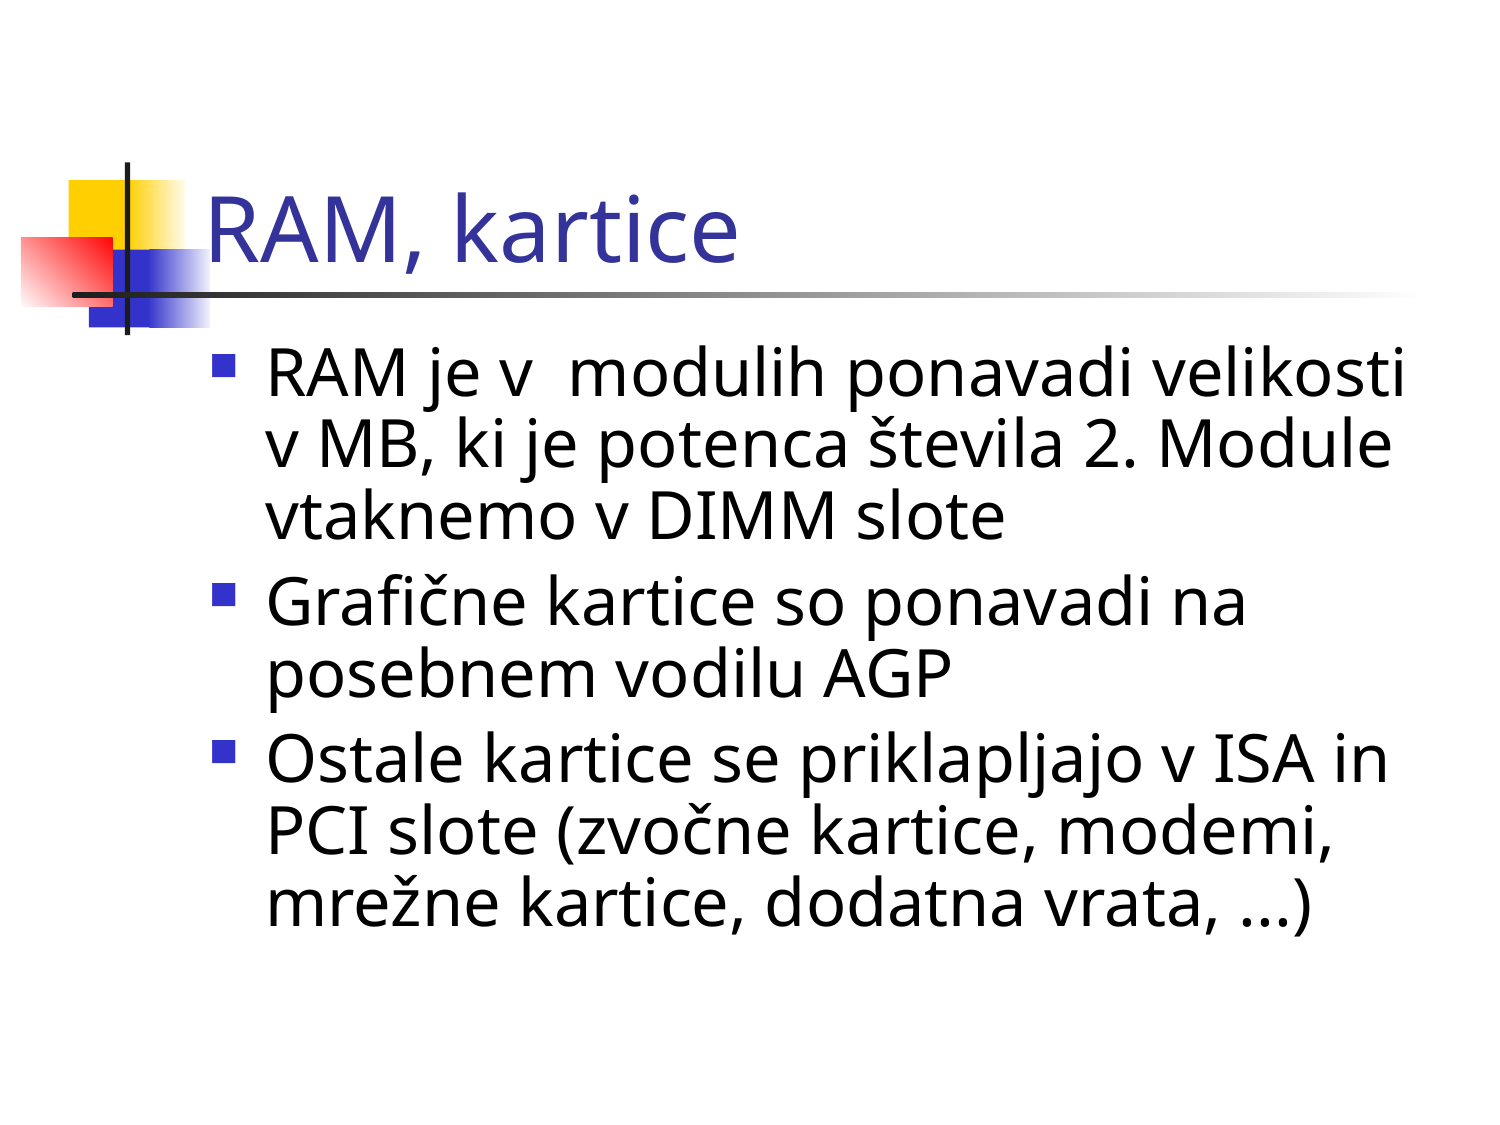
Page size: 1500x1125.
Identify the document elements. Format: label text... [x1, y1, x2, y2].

list RAM je v modulih ponavadi velikosti v MB, ki je potenca števila 2. Module vtaknemo v DIMM slote Grafične kartice so ponavadi na posebnem vodilu AGP Ostale kartice se priklapljajo v ISA in PCI slote (zvočne kartice, modemi, mrežne kartice, dodatna vrata, ...) [193, 331, 1469, 1006]
title RAM, kartice [188, 101, 1468, 289]
